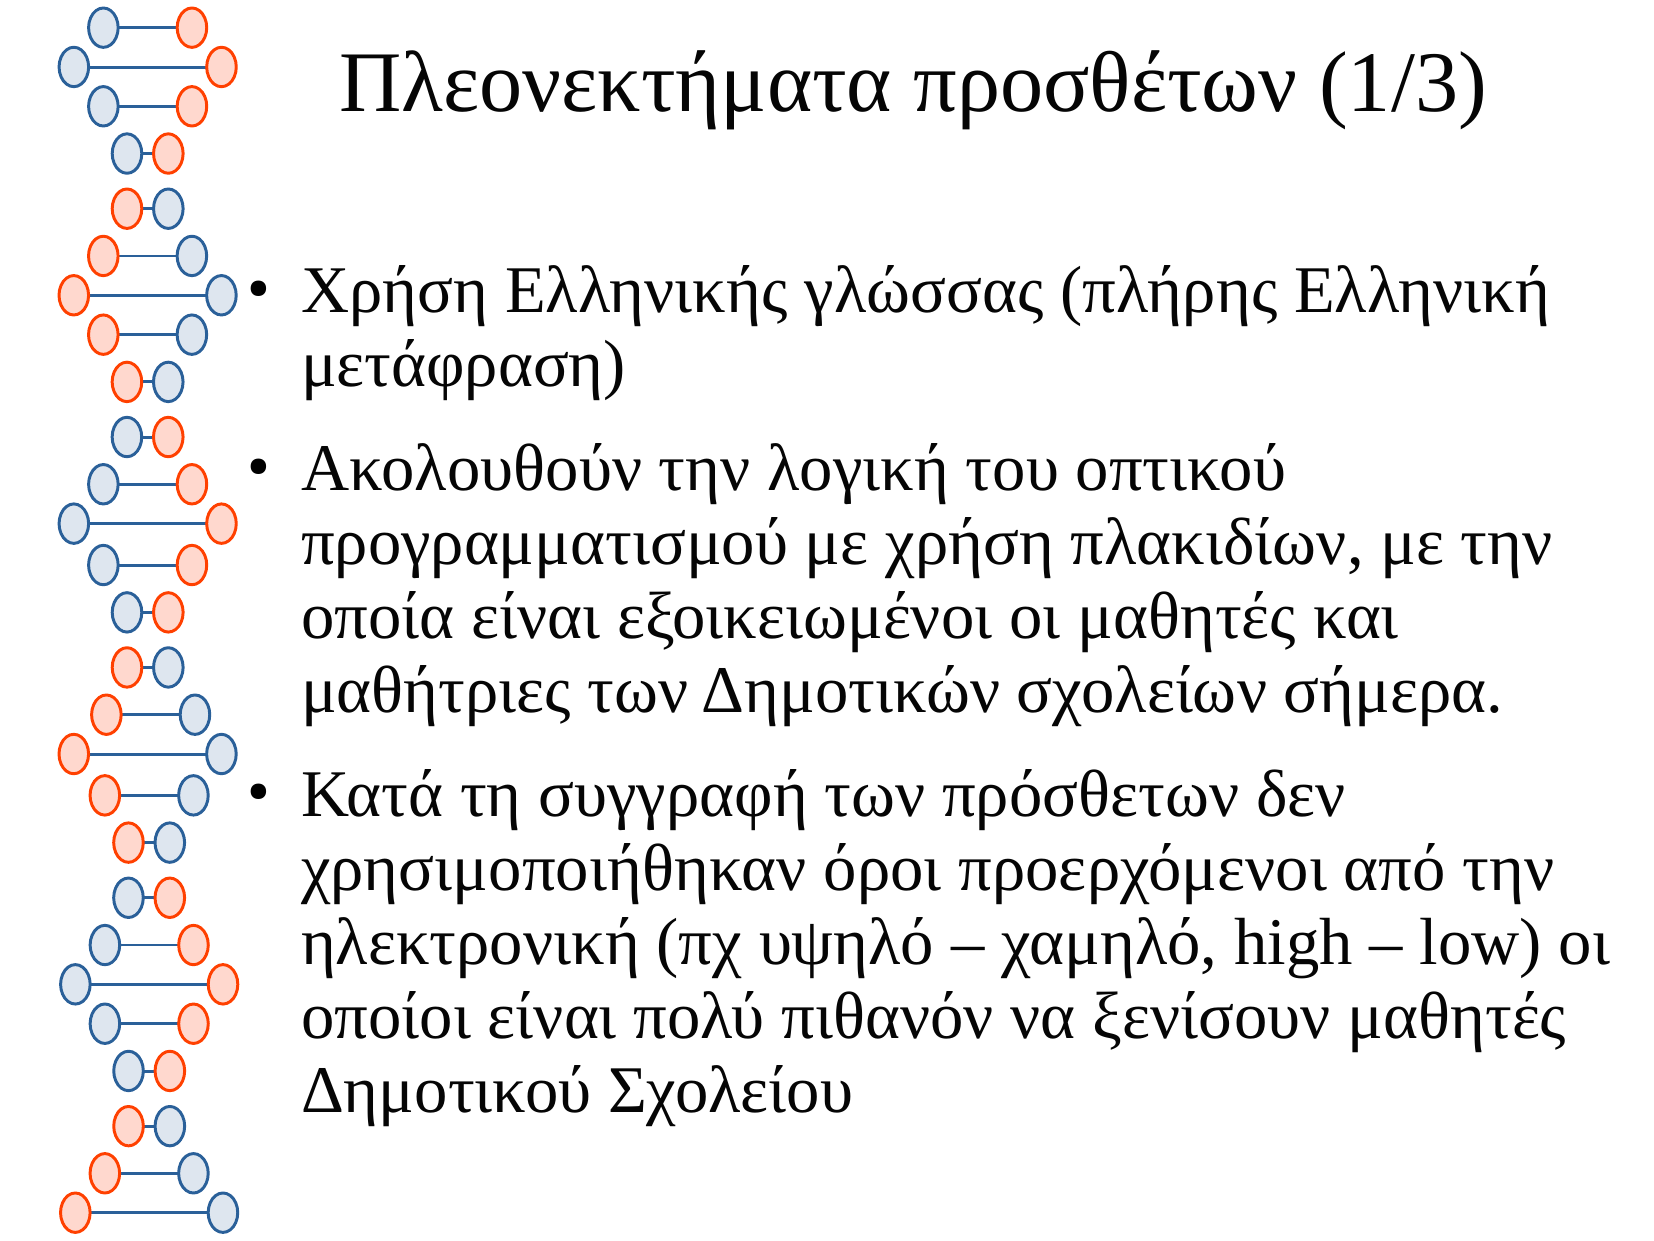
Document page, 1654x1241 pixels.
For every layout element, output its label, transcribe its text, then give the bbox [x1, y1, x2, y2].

title Πλεονεκτήματα προσθέτων (1/3) [244, 32, 1583, 133]
list Χρήση Ελληνικής γλώσσας (πλήρης Ελληνική μετάφραση) Ακολουθούν την λογική του οπτικού προγραμματισμού με χρήση πλακιδίων, με την οποία είναι εξοικειωμένοι οι μαθητές και μαθήτριες των Δημοτικών σχολείων σήμερα. Κατά τη συγγραφή των πρόσθετων δεν χρησιμοποιήθηκαν όροι προερχόμενοι από την ηλεκτρονική (πχ υψηλό – χαμηλό, high – low) οι οποίοι είναι πολύ πιθανόν να ξενίσουν μαθητές Δημοτικού Σχολείου [230, 253, 1631, 1135]
